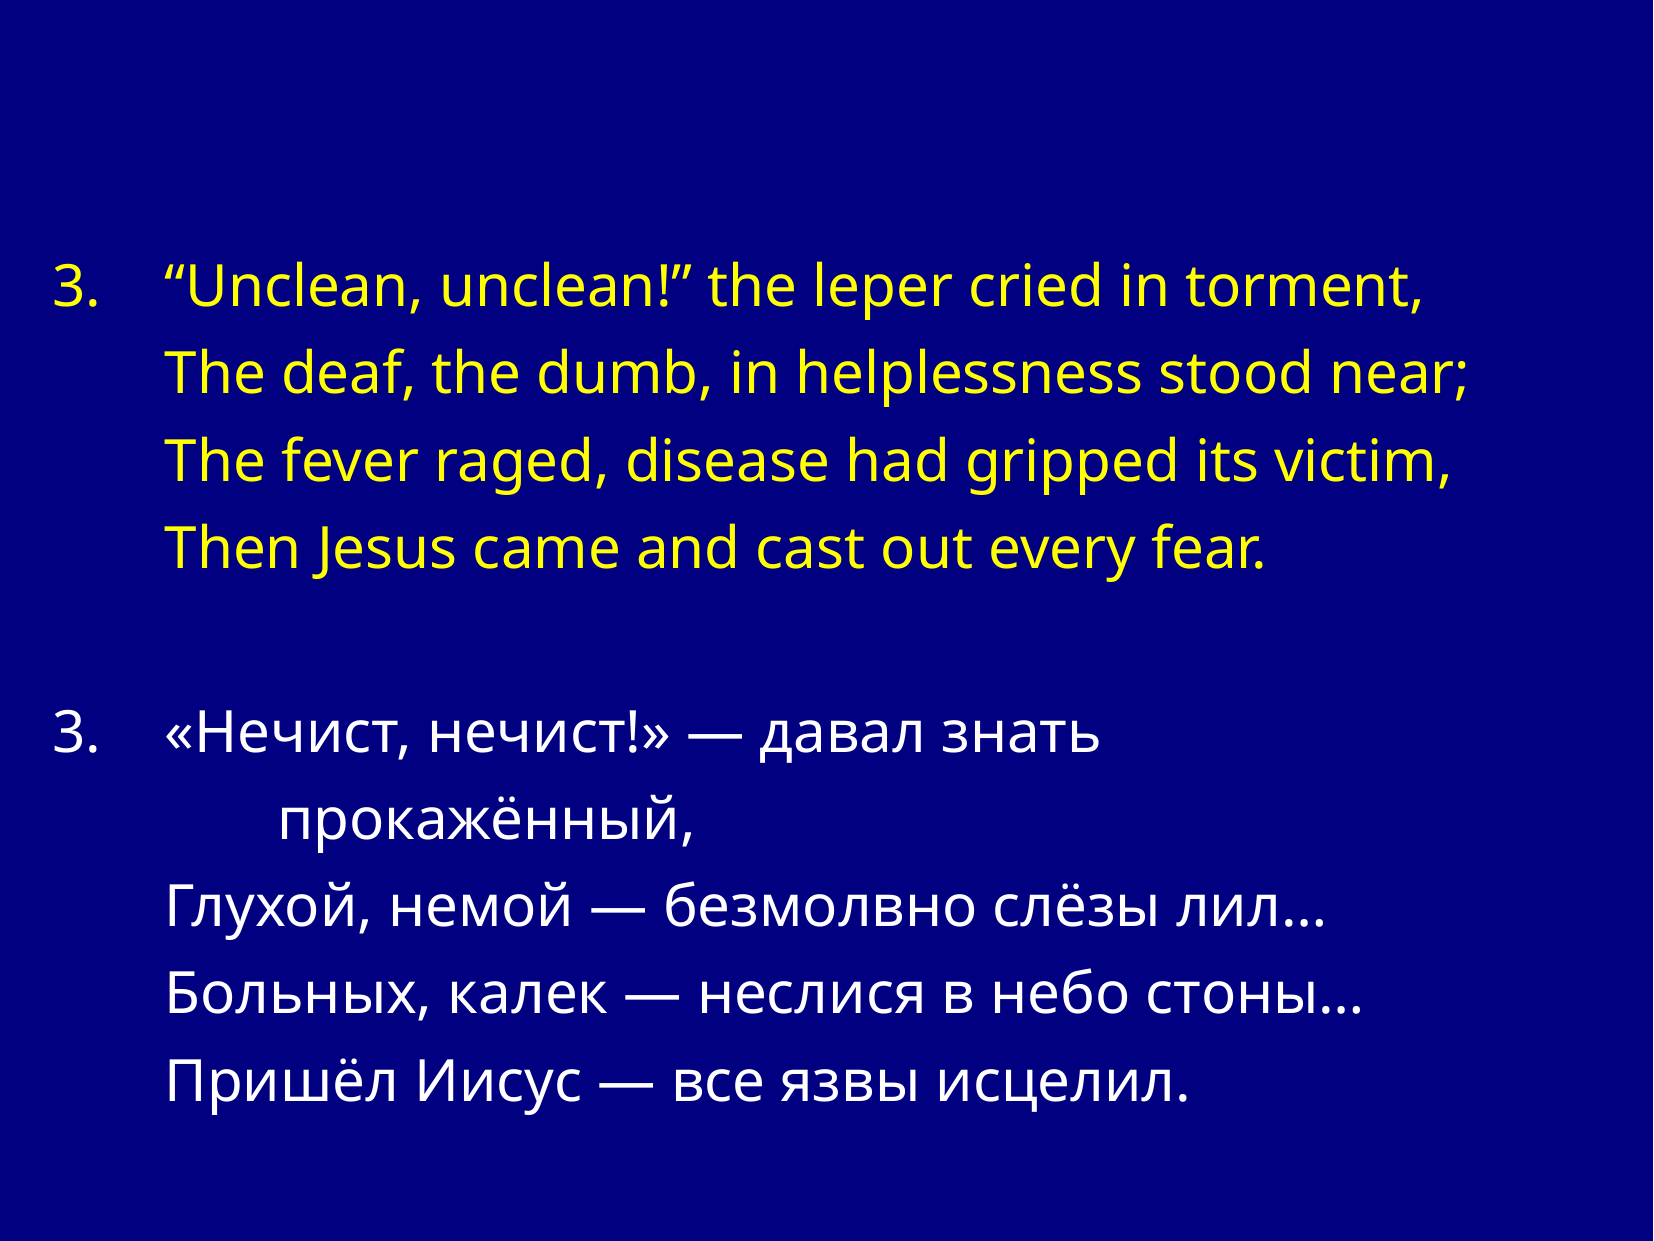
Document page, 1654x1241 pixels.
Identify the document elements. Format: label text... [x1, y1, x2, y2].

text_box 3. «Нечист, нечист!» — давал знать прокажённый, Глухой, немой — безмолвно слёзы лил… Больных, калек — неслися в небо стоны… Пришёл Иисус — все язвы исцелил. [37, 675, 1653, 1163]
text_box 3. “Unclean, unclean!” the leper cried in torment, The deaf, the dumb, in helplessness stood near; The fever raged, disease had gripped its victim, Then Jesus came and cast out every fear. [37, 150, 1653, 638]
